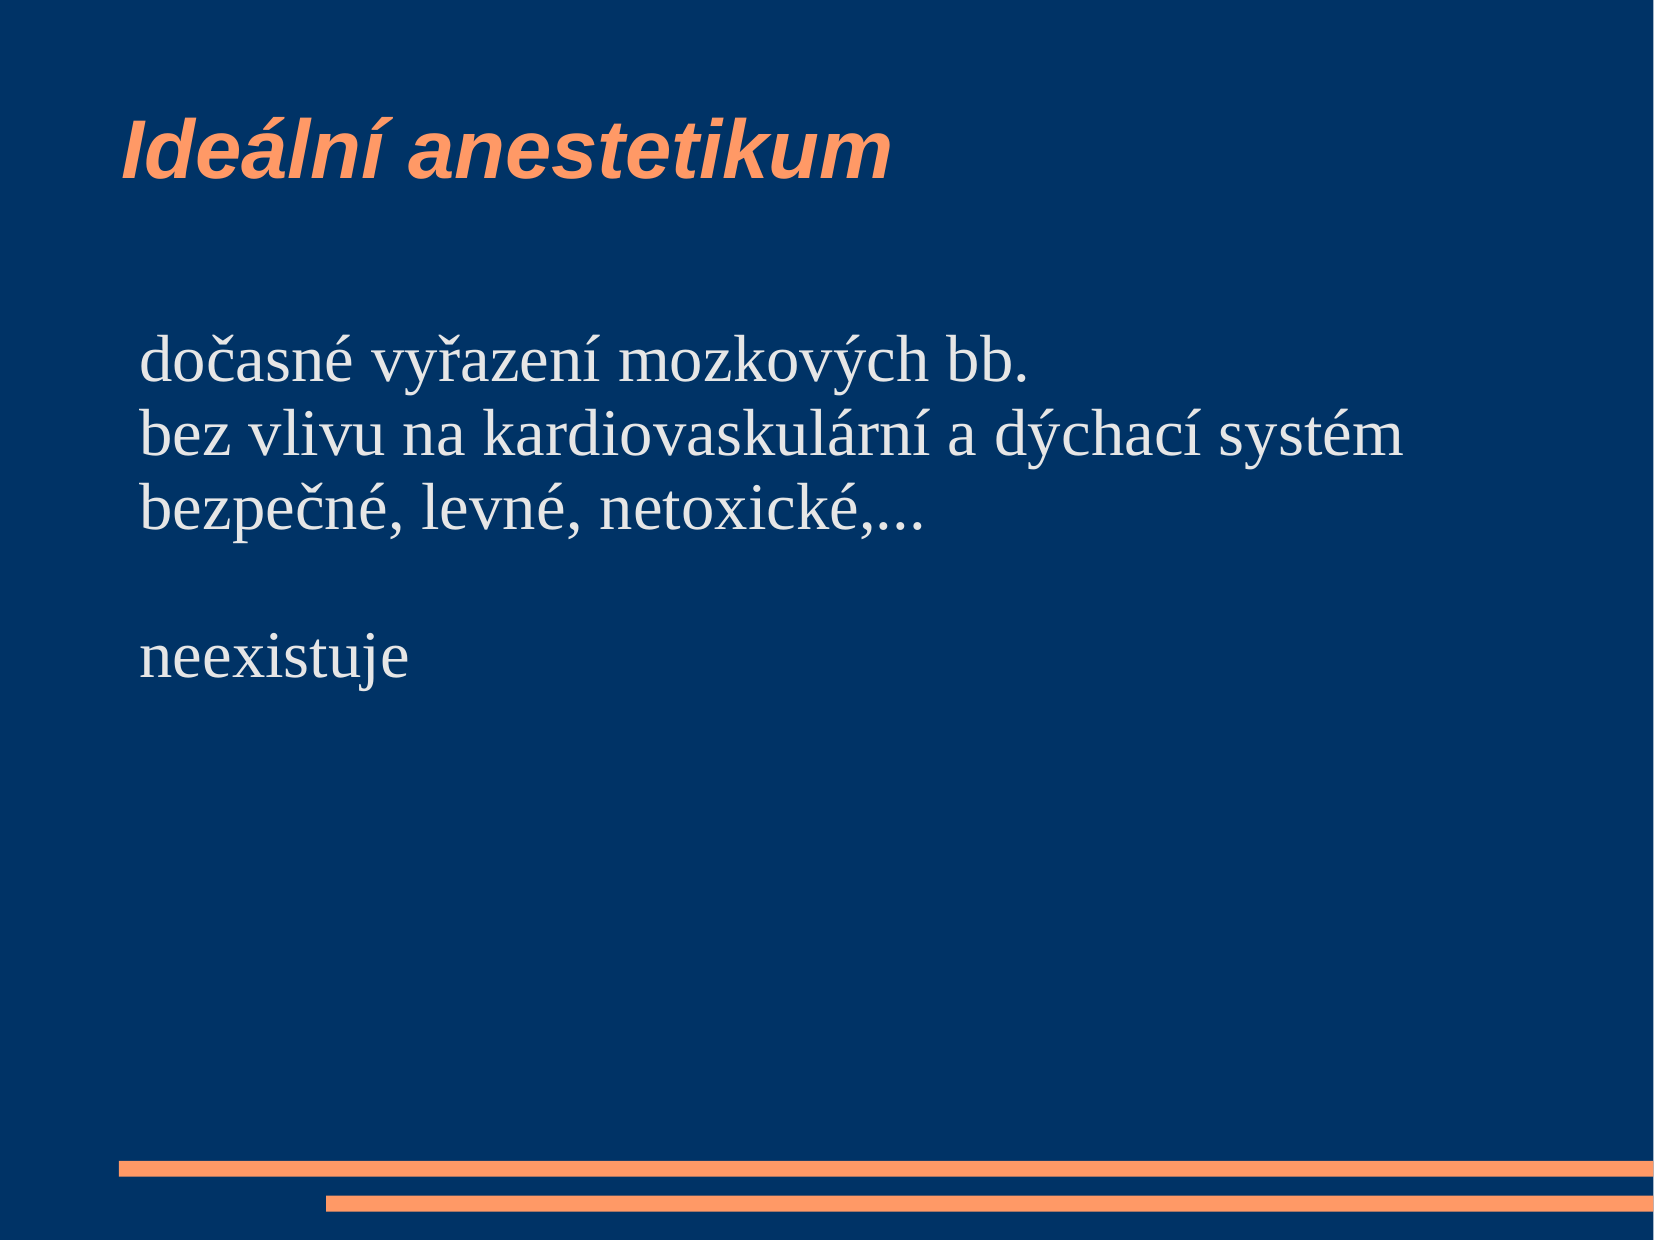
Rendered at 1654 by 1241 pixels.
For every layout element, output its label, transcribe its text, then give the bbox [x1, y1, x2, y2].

list dočasné vyřazení mozkových bb. bez vlivu na kardiovaskulární a dýchací systém bezpečné, levné, netoxické,... neexistuje [121, 322, 1561, 1132]
title Ideální anestetikum [121, 46, 1534, 254]
